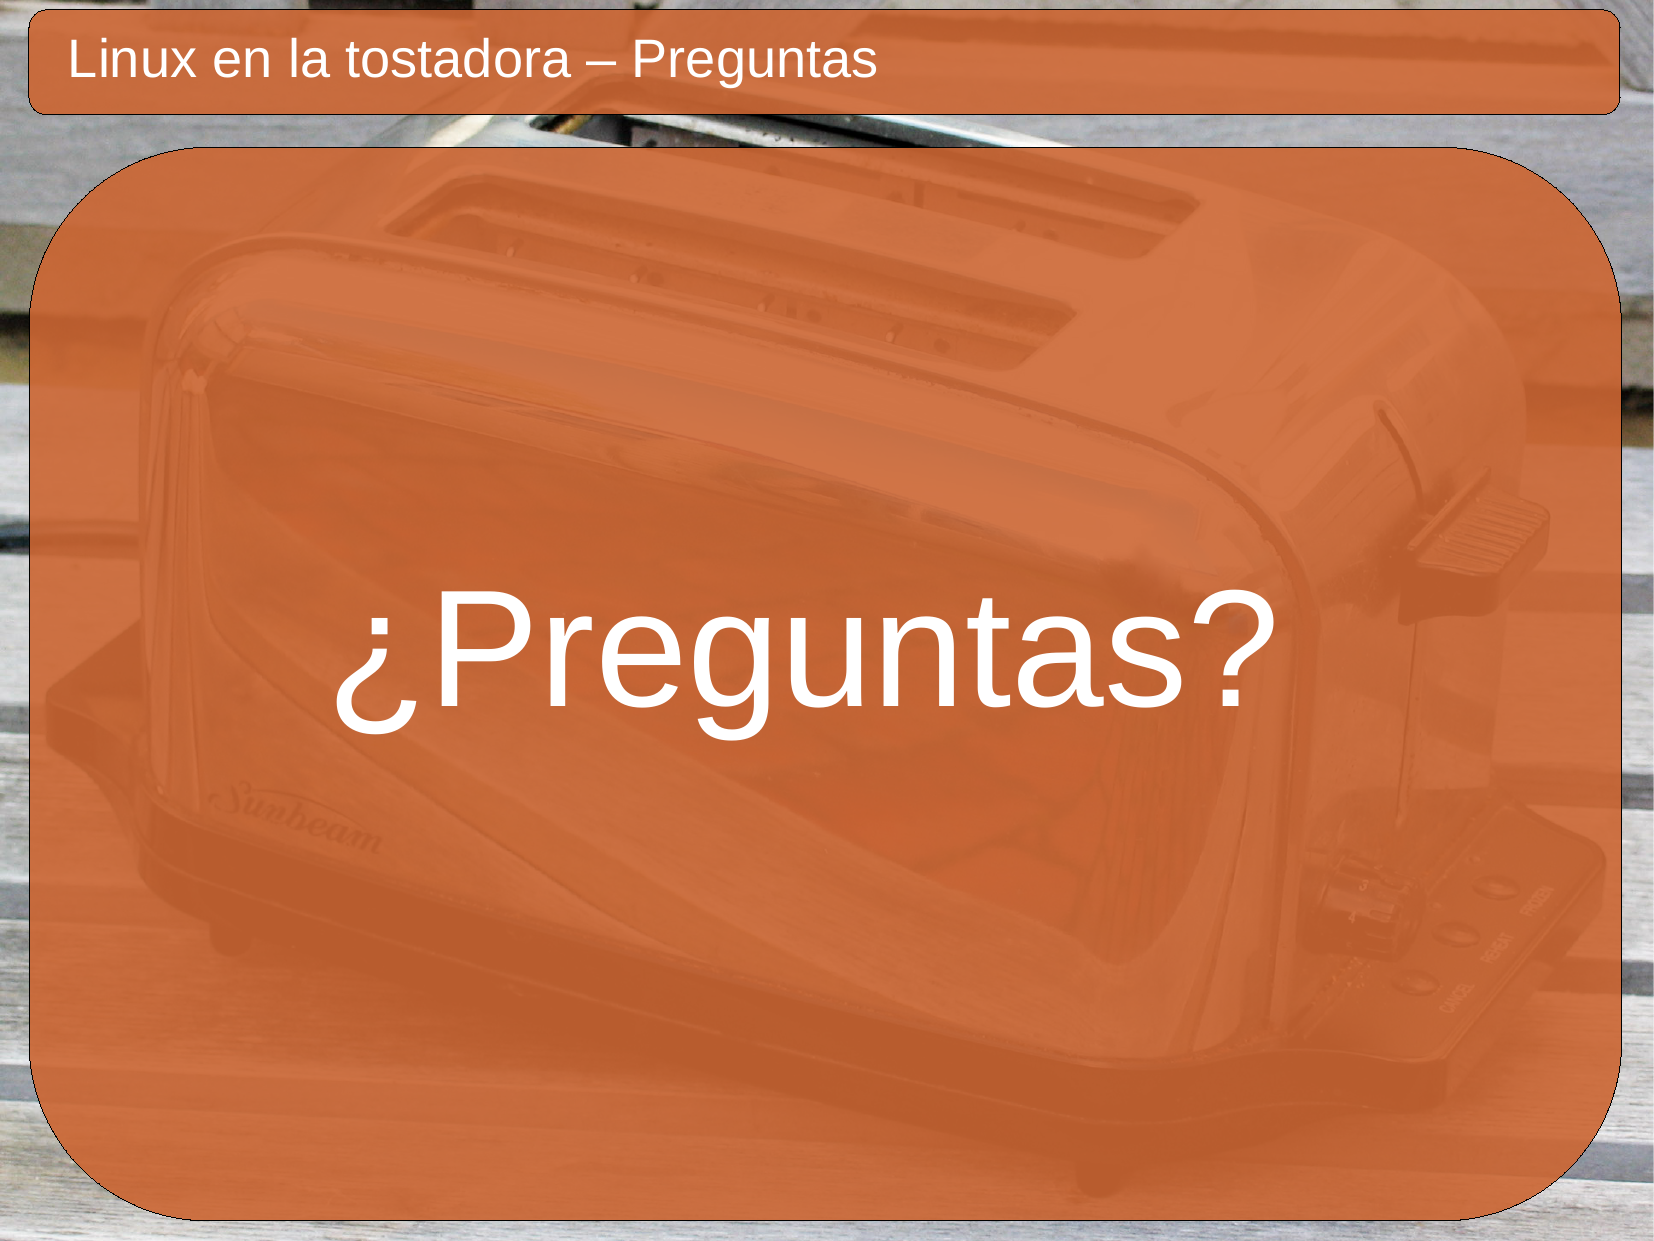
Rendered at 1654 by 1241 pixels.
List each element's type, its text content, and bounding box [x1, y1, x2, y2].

text_box ¿Preguntas? [62, 548, 1546, 815]
text_box [28, 9, 1621, 115]
picture [0, 0, 1654, 1241]
text_box Linux en la tostadora – Preguntas [53, 20, 1572, 97]
text_box [29, 147, 1622, 1221]
